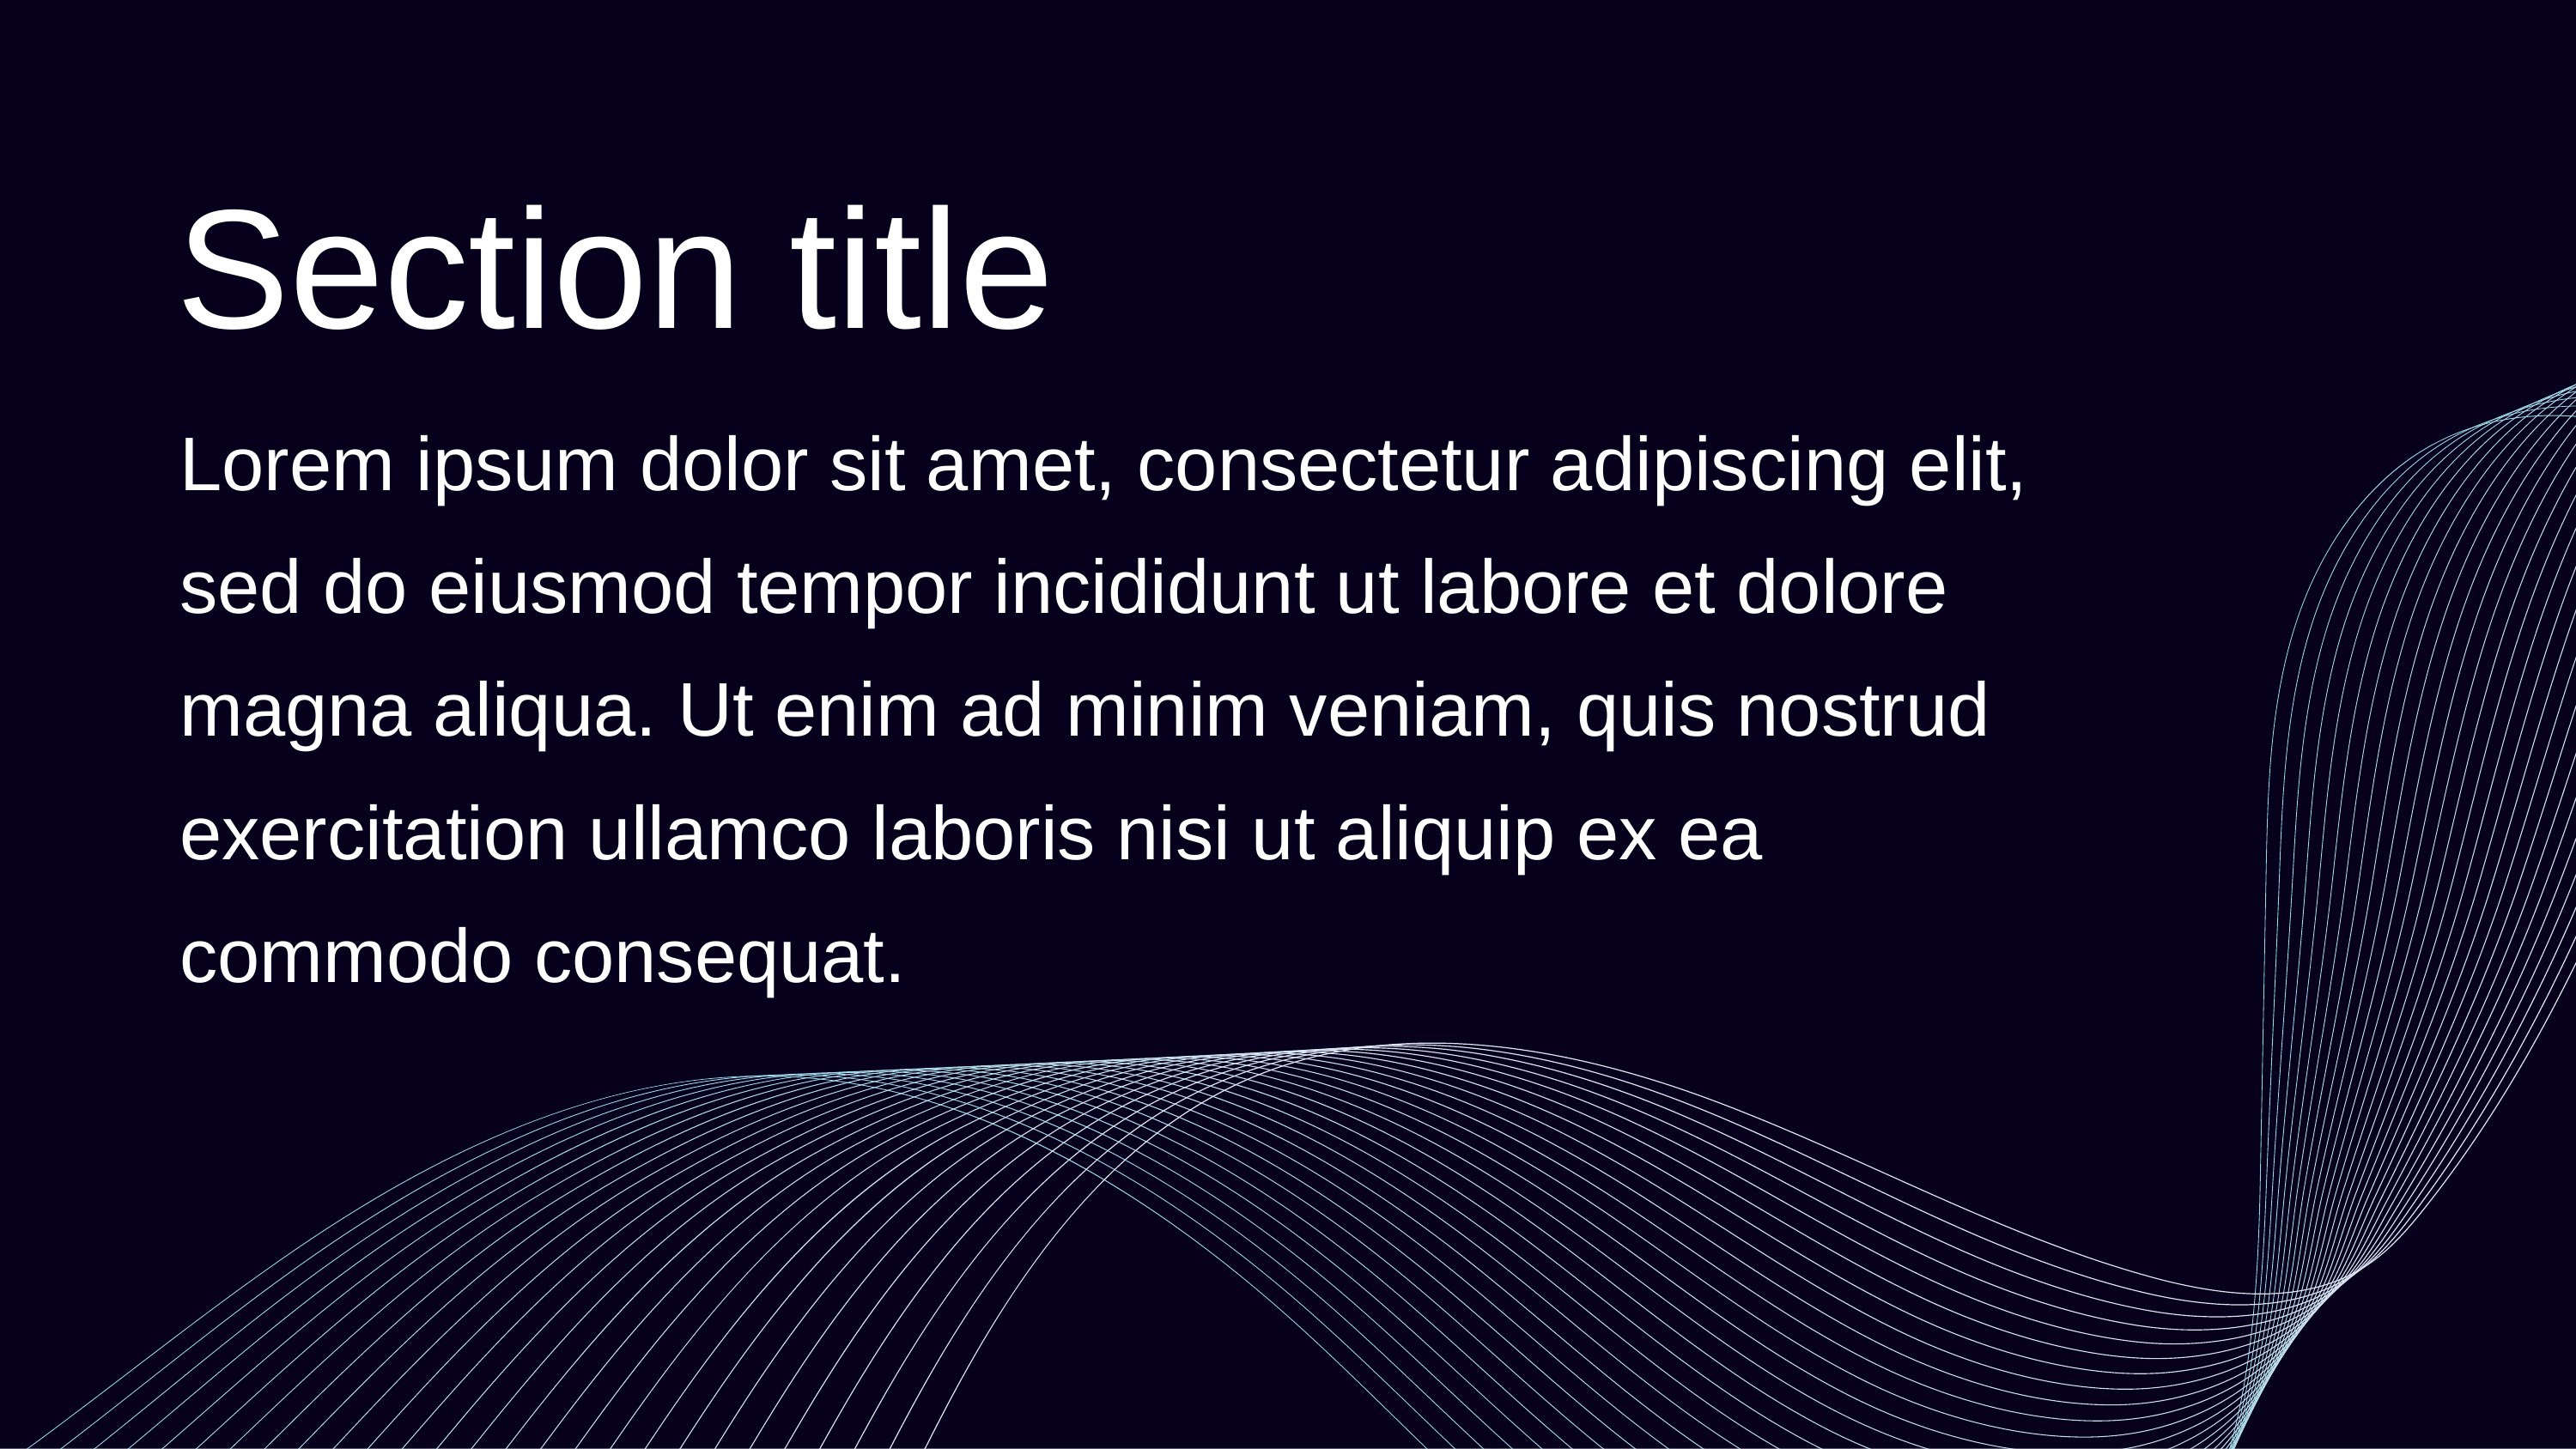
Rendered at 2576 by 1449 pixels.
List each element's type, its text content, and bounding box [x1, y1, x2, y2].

text_box Lorem ipsum dolor sit amet, consectetur adipiscing elit, sed do eiusmod tempor incididunt ut labore et dolore magna aliqua. Ut enim ad minim veniam, quis nostrud exercitation ullamco laboris nisi ut aliquip ex ea commodo consequat. [178, 380, 2087, 998]
title Section title [174, 156, 2098, 365]
